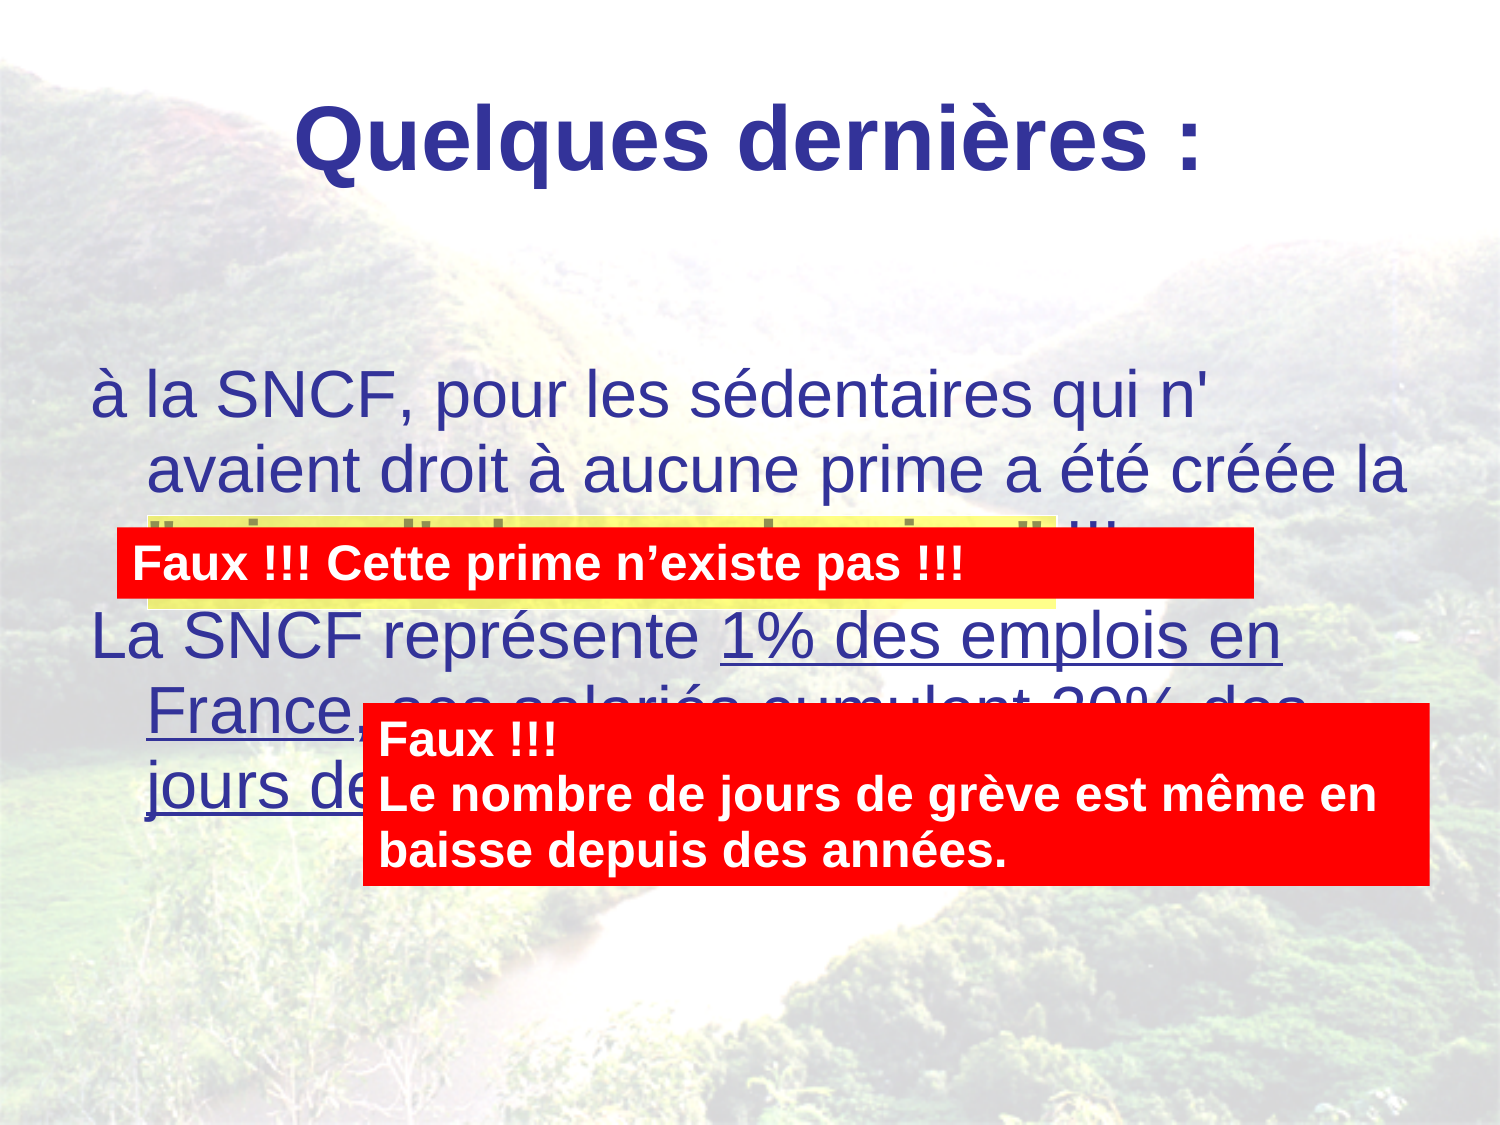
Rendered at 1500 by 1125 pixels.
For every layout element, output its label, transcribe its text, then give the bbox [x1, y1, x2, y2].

text_box Faux !!! Le nombre de jours de grève est même en baisse depuis des années. [363, 703, 1430, 886]
list à la SNCF, pour les sédentaires qui n' avaient droit à aucune prime a été créée la "prime d' absence de prime" !!! La SNCF représente 1% des emplois en France, ses salariés cumulent 20% des jours de grève effectués en France [75, 350, 1426, 1006]
text_box Faux !!! Cette prime n’existe pas !!! [117, 527, 1254, 599]
text_box [147, 515, 1057, 527]
title Quelques dernières : [75, 45, 1426, 233]
picture [0, 0, 1500, 1125]
text_box [147, 599, 1057, 610]
